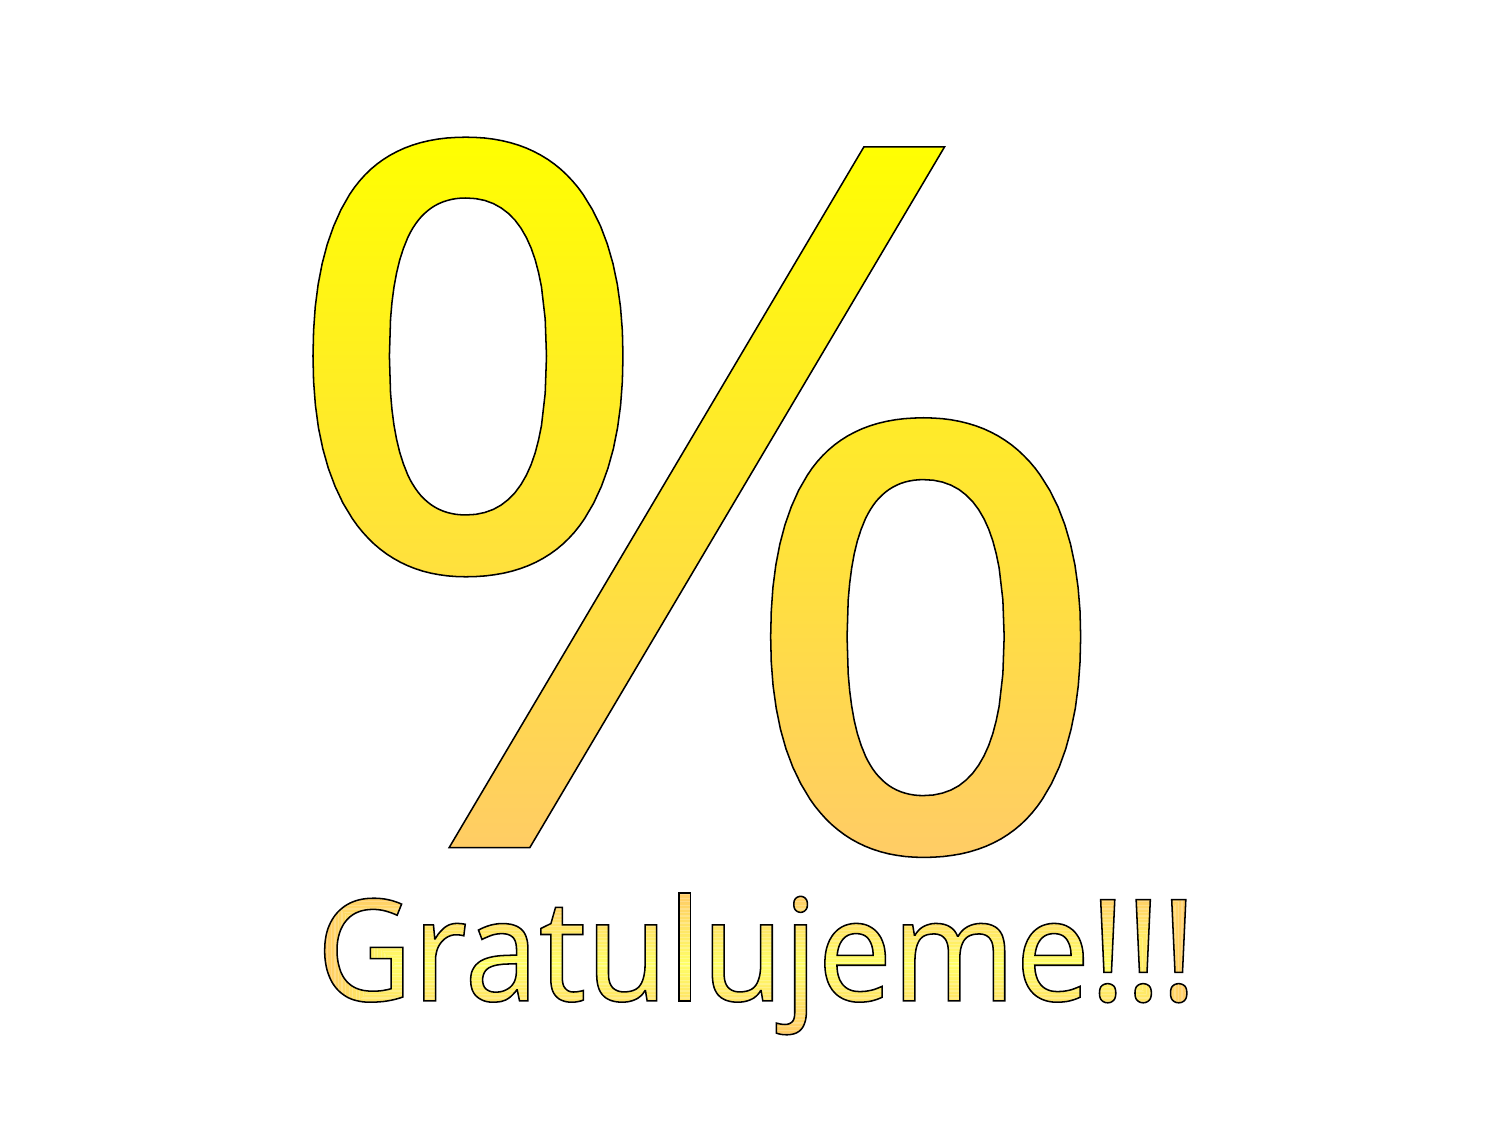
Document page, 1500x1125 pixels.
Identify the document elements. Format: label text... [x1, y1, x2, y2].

text_box Gratulujeme!!! [596, 924, 657, 1003]
text_box Gratulujeme!!! [1136, 899, 1151, 973]
text_box Gratulujeme!!! [824, 923, 886, 1003]
text_box Gratulujeme!!! [712, 924, 773, 1003]
text_box Gratulujeme!!! [423, 923, 466, 1001]
text_box % [449, 146, 945, 848]
text_box Gratulujeme!!! [470, 923, 528, 1003]
text_box % [312, 137, 623, 577]
text_box % [770, 417, 1081, 858]
text_box Gratulujeme!!! [1170, 983, 1187, 1003]
text_box Gratulujeme!!! [903, 923, 1005, 1001]
text_box Gratulujeme!!! [1022, 923, 1084, 1003]
text_box Gratulujeme!!! [324, 898, 403, 1003]
text_box Gratulujeme!!! [1134, 983, 1152, 1003]
text_box Gratulujeme!!! [1171, 899, 1186, 973]
text_box Gratulujeme!!! [540, 907, 584, 1003]
text_box Gratulujeme!!! [679, 893, 691, 1001]
text_box Gratulujeme!!! [1099, 983, 1116, 1003]
text_box Gratulujeme!!! [776, 924, 807, 1035]
text_box Gratulujeme!!! [1100, 899, 1115, 973]
